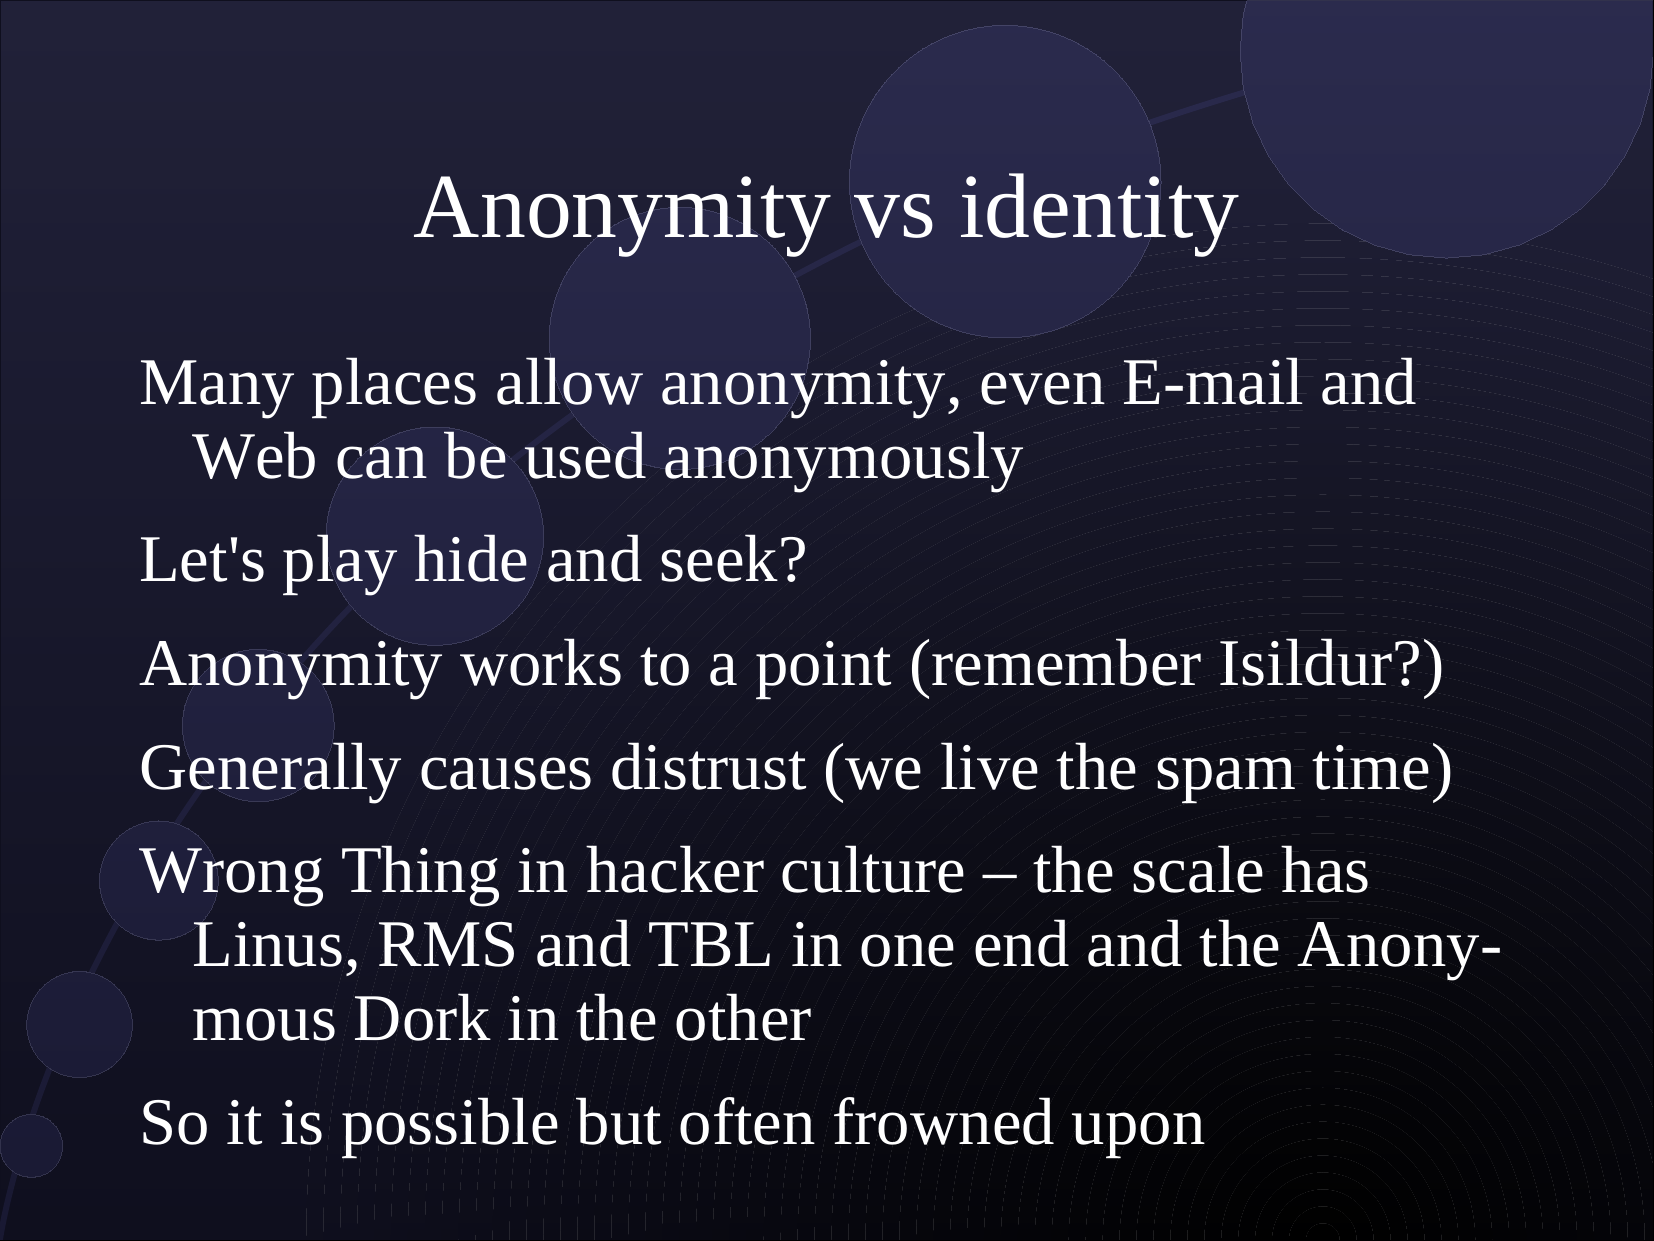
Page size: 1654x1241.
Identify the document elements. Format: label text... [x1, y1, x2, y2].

title Anonymity vs identity [121, 102, 1534, 311]
list Many places allow anonymity, even E-mail and Web can be used anonymously Let's play hide and seek? Anonymity works to a point (remember Isildur?) Generally causes distrust (we live the spam time) Wrong Thing in hacker culture – the scale has Linus, RMS and TBL in one end and the Anony- mous Dork in the other So it is possible but often frowned upon [121, 344, 1534, 1159]
